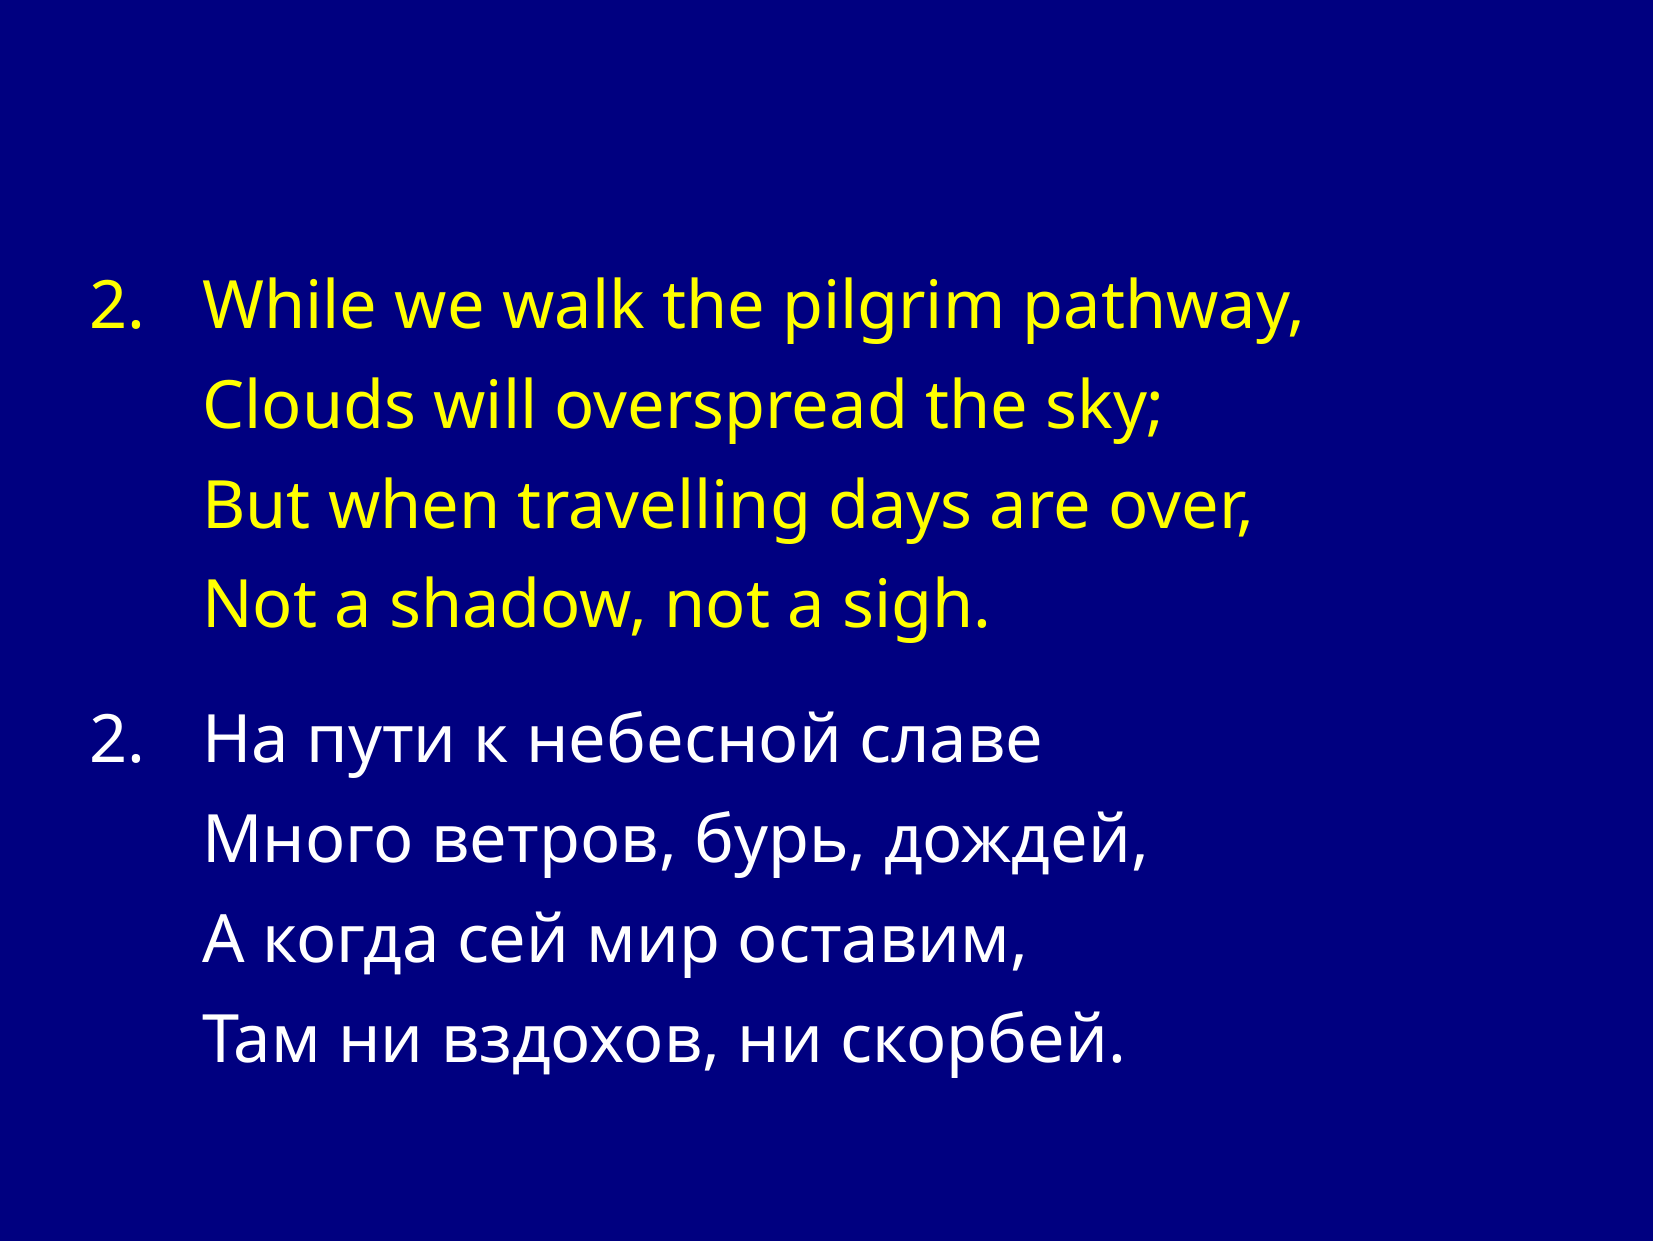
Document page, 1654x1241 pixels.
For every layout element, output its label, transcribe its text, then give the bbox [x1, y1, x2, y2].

text_box 2. While we walk the pilgrim pathway, Clouds will overspread the sky; But when travelling days are over, Not a shadow, not a sigh. [75, 150, 1576, 638]
text_box 2. На пути к небесной славе Много ветров, бурь, дождей, А когда сей мир оставим, Там ни вздохов, ни скорбей. [75, 675, 1576, 1163]
